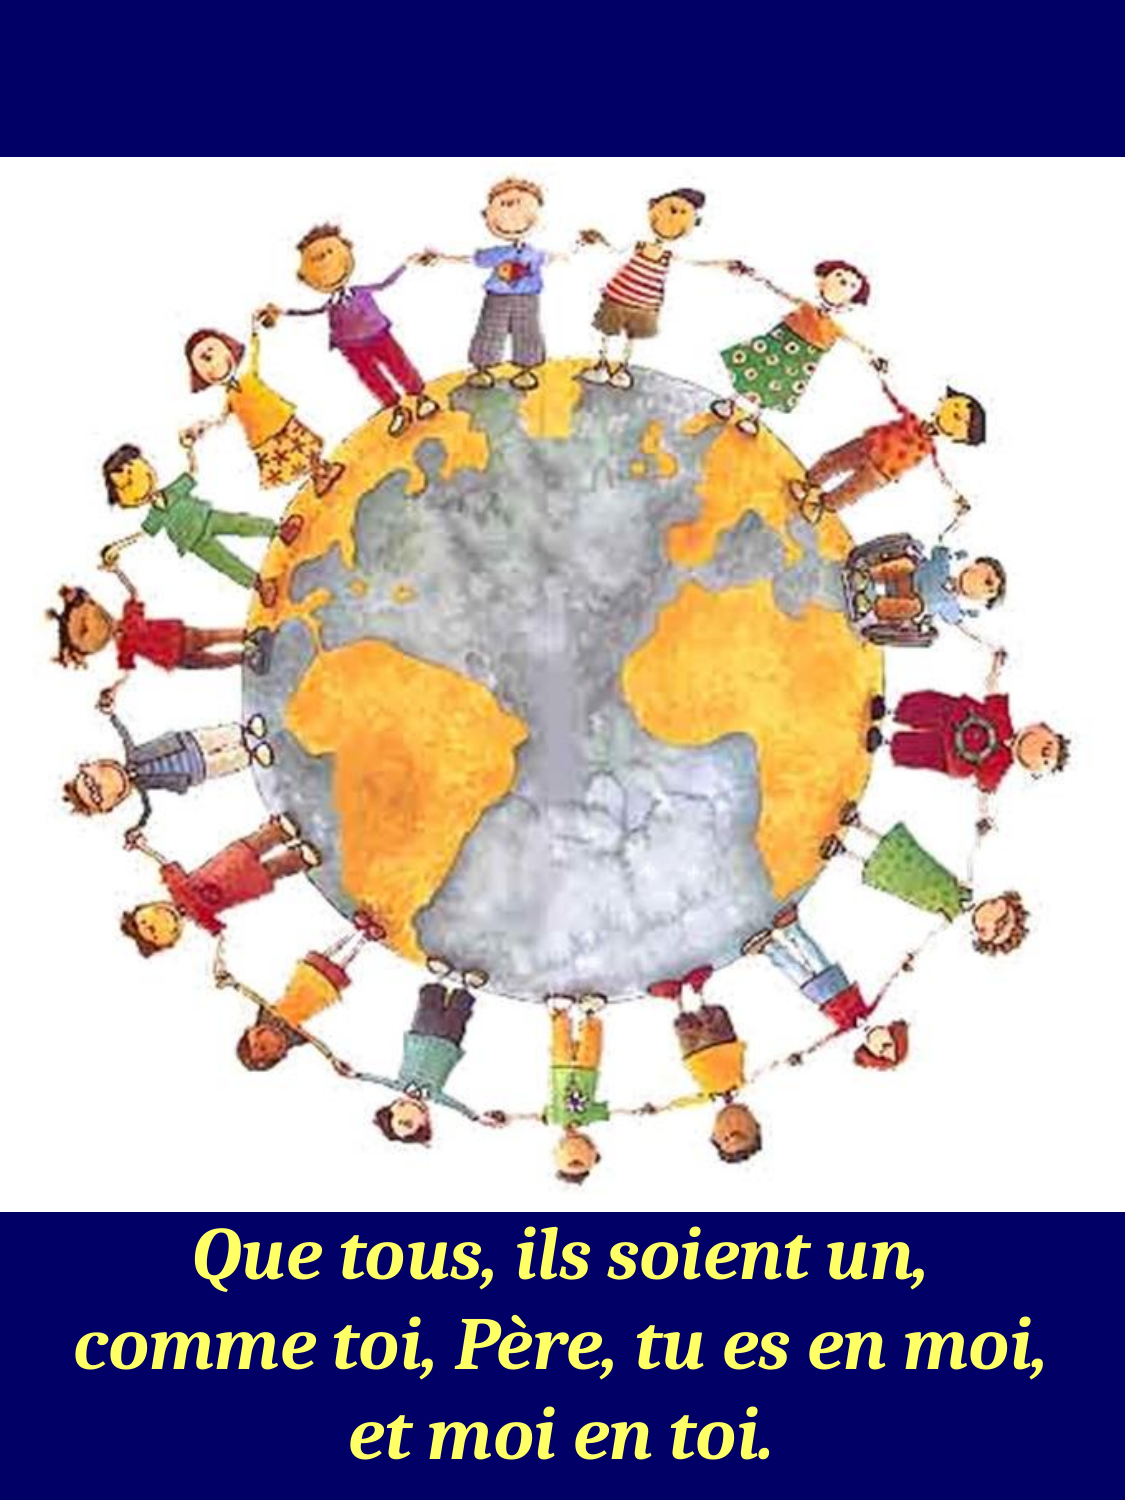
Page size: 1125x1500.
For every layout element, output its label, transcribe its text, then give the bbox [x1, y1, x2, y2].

picture [0, 157, 1125, 1212]
text_box Que tous, ils soient un, comme toi, Père, tu es en moi, et moi en toi. [54, 1196, 1069, 1482]
